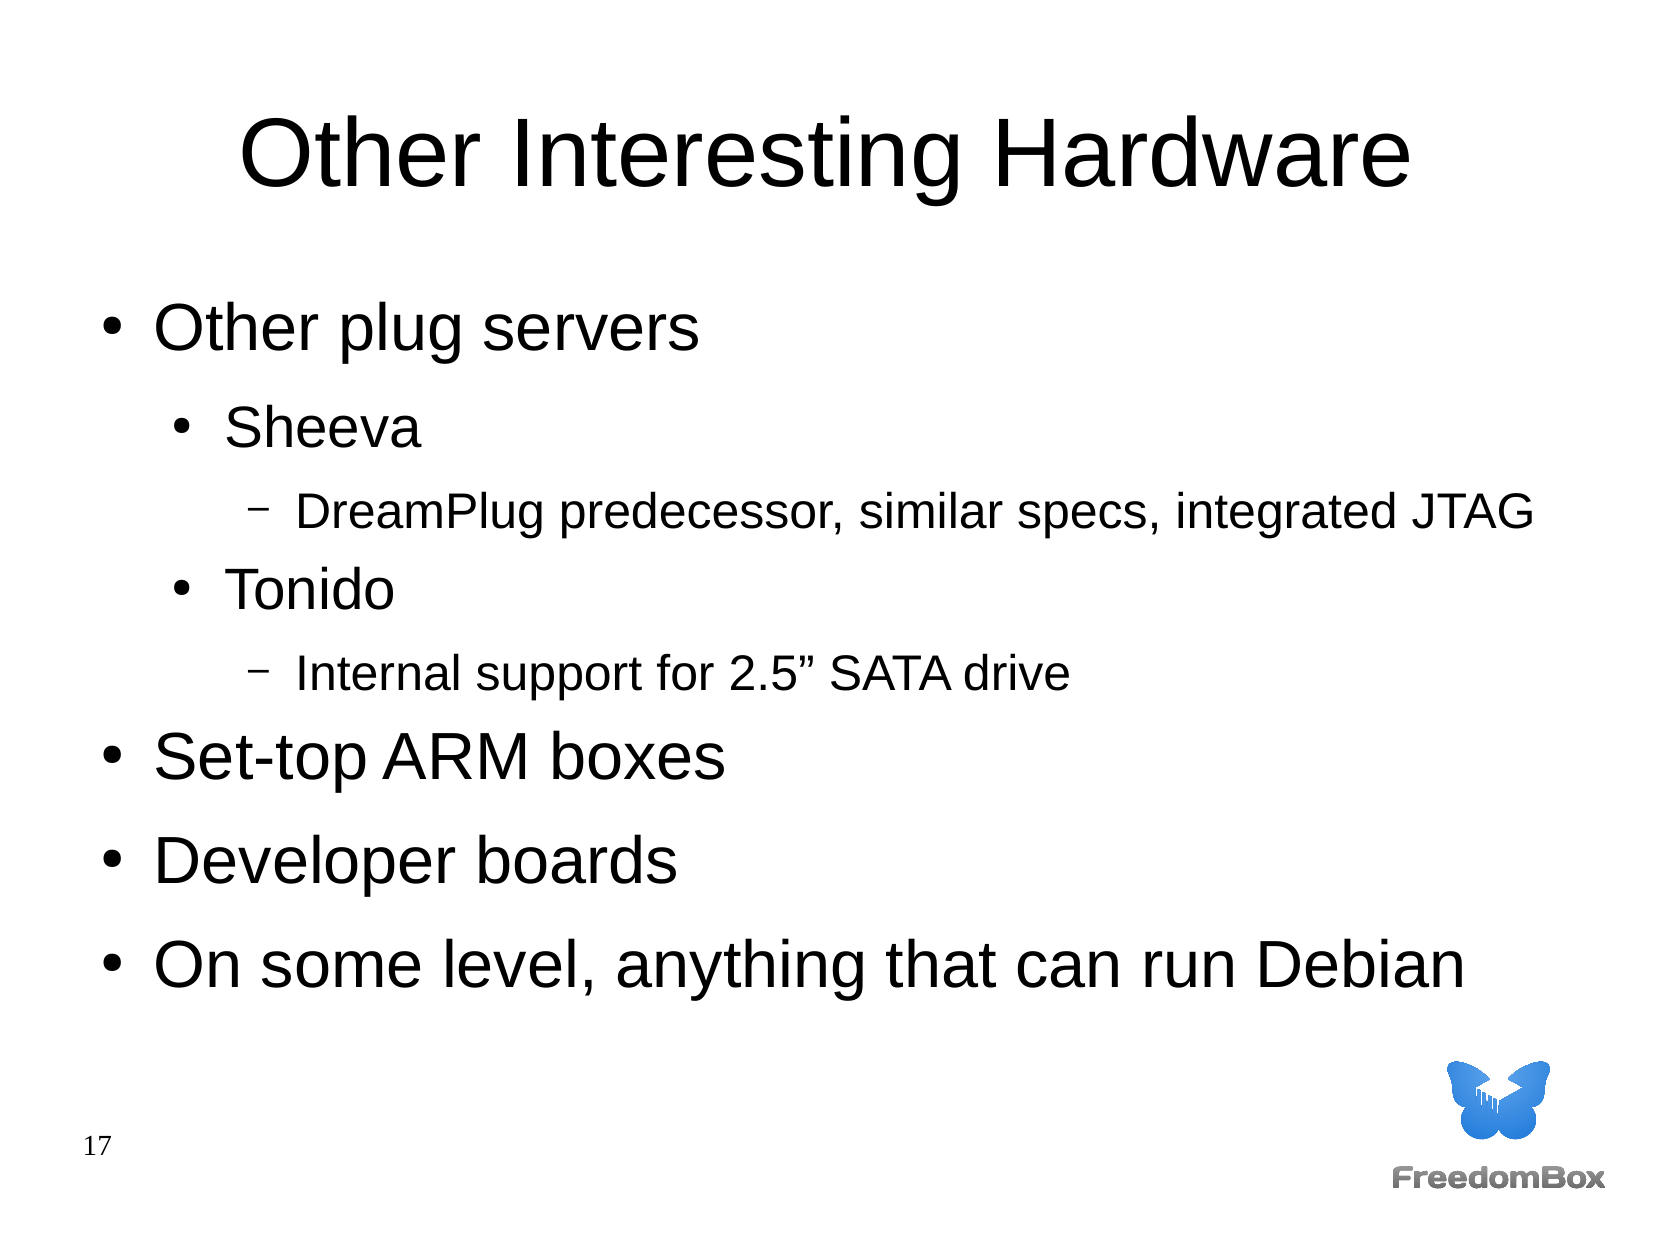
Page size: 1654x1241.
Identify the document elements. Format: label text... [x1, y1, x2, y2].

list Other plug servers Sheeva DreamPlug predecessor, similar specs, integrated JTAG Tonido Internal support for 2.5” SATA drive Set-top ARM boxes Developer boards On some level, anything that can run Debian [82, 290, 1571, 1109]
title Other Interesting Hardware [82, 49, 1571, 257]
